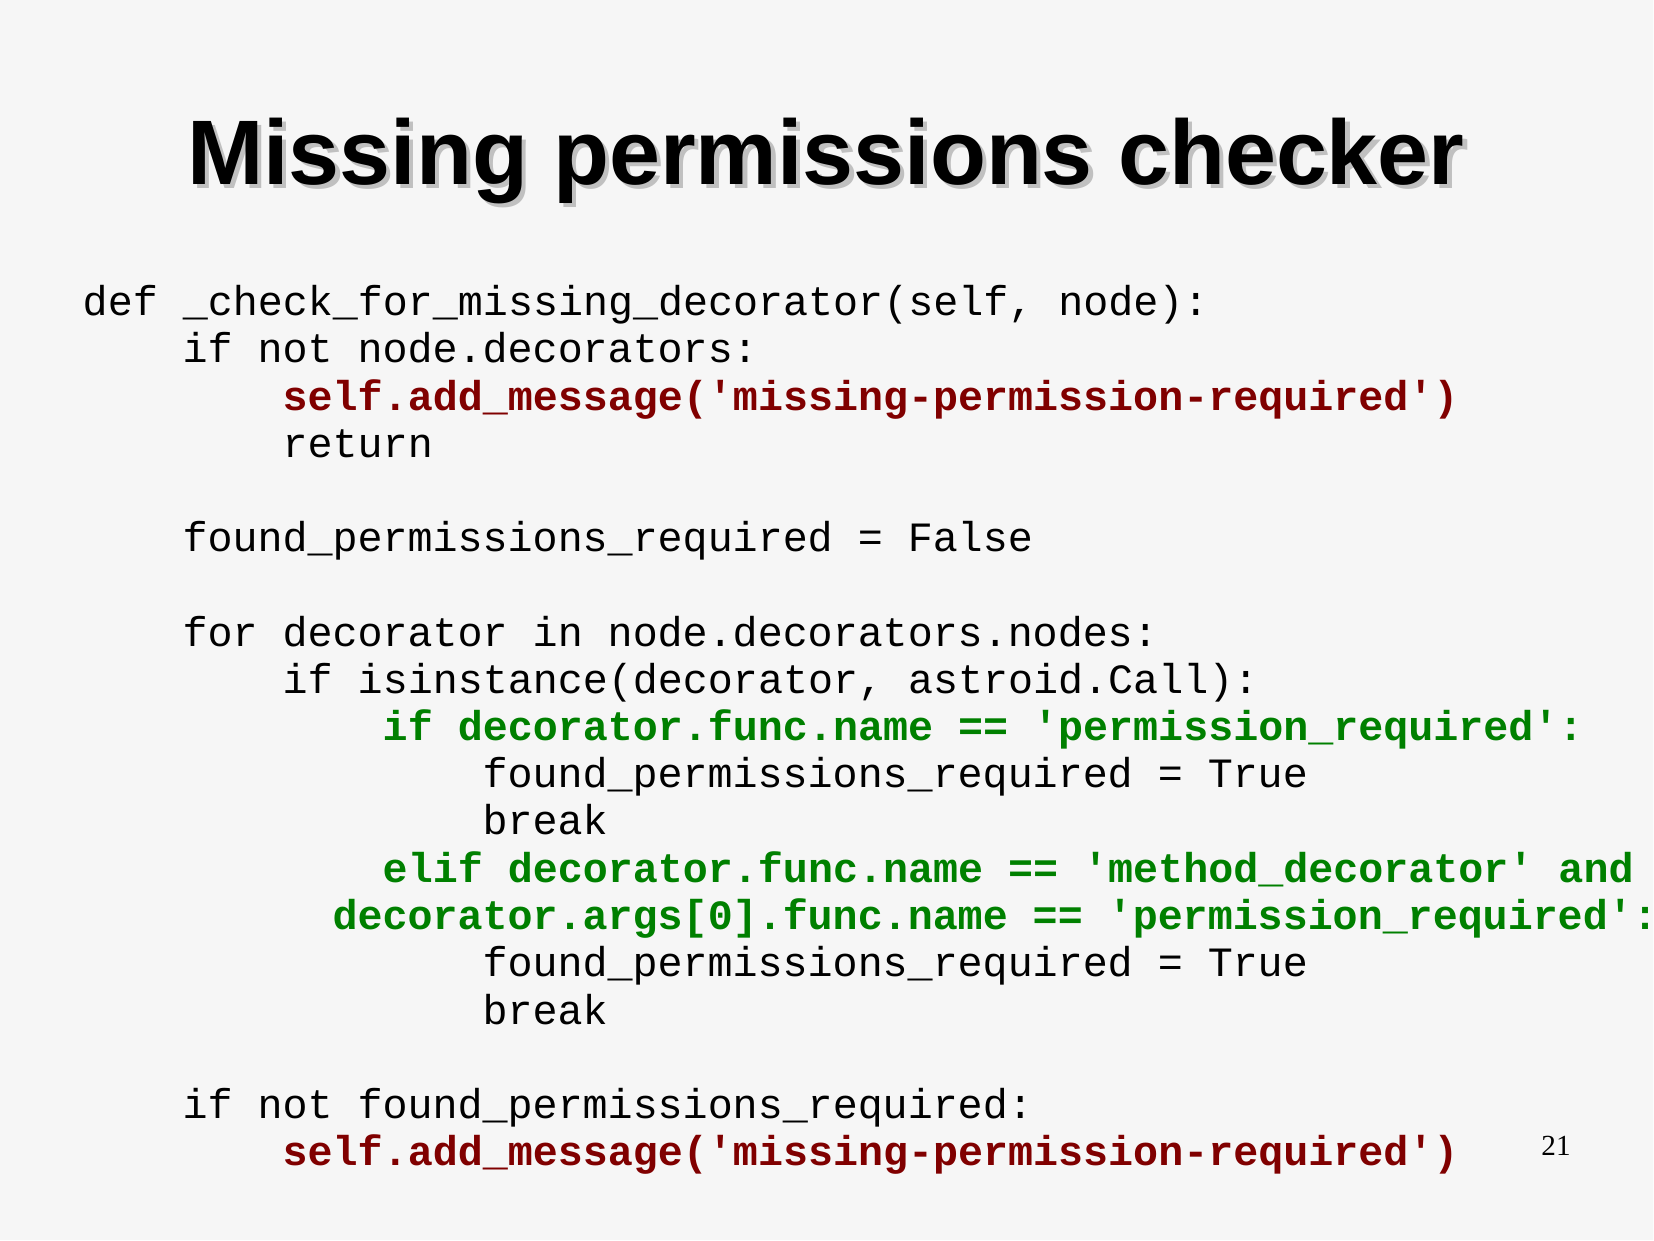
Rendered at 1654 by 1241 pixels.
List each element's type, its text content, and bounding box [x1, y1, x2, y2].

subtitle def _check_for_missing_decorator(self, node): if not node.decorators: self.add_message('missing-permission-required') return found_permissions_required = False for decorator in node.decorators.nodes: if isinstance(decorator, astroid.Call): if decorator.func.name == 'permission_required': found_permissions_required = True break elif decorator.func.name == 'method_decorator' and decorator.args[0].func.name == 'permission_required': found_permissions_required = True break if not found_permissions_required: self.add_message('missing-permission-required') [82, 209, 1654, 1241]
title Missing permissions checker [82, 49, 1571, 257]
